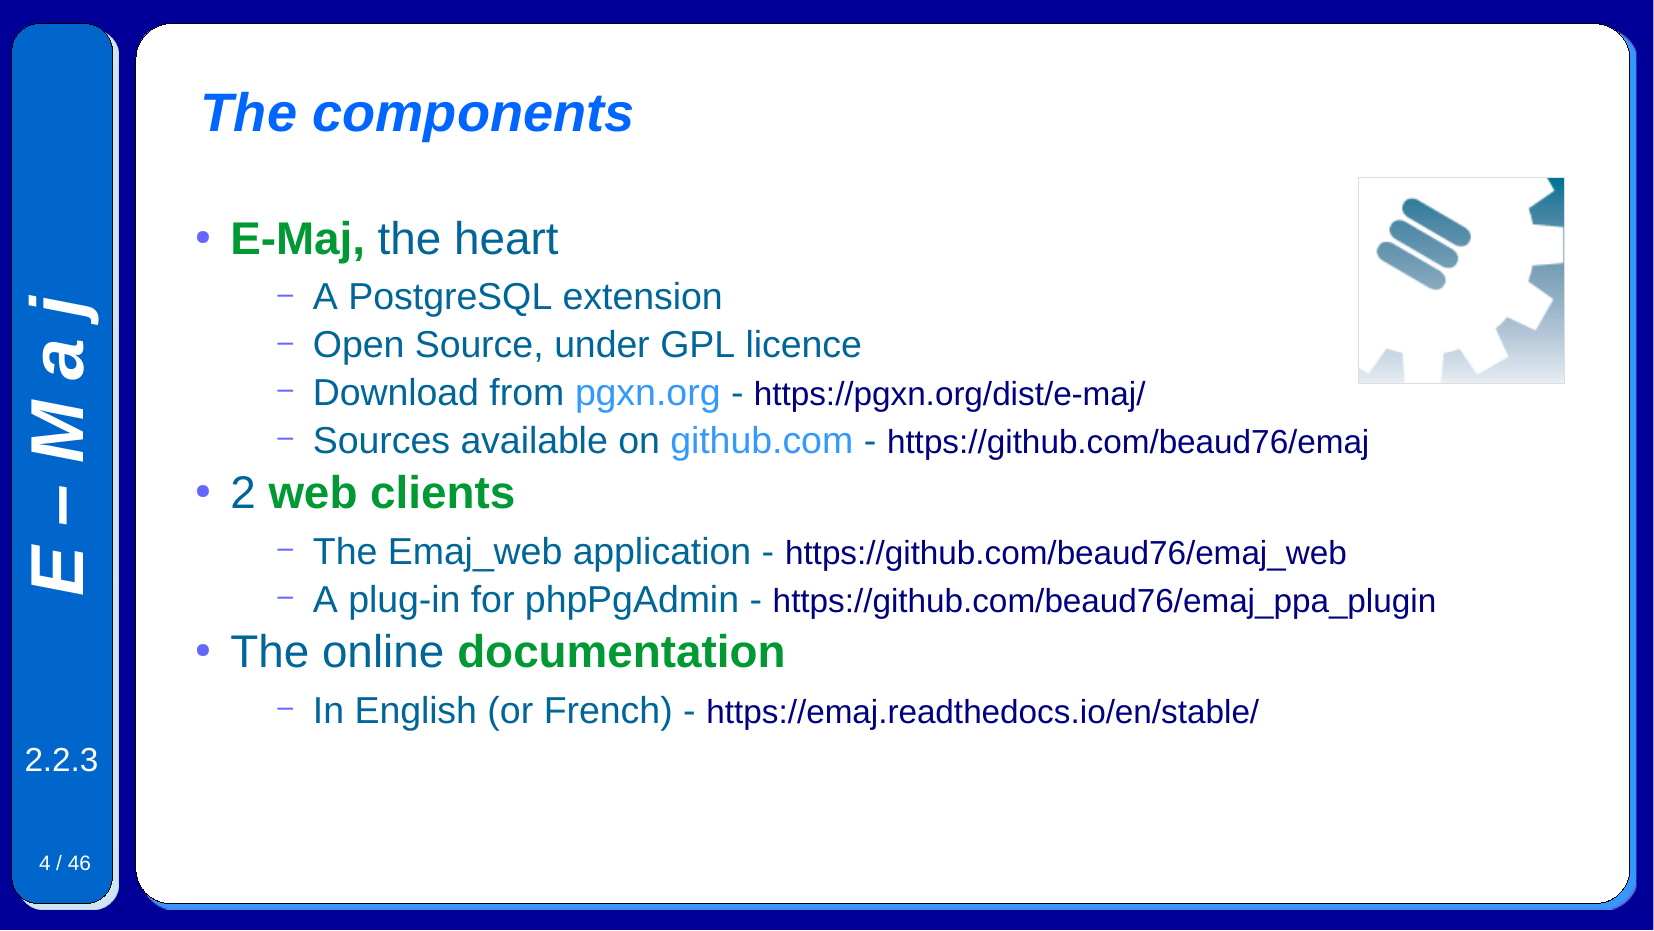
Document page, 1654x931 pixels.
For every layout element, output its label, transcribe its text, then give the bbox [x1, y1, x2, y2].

title The components [200, 34, 1575, 191]
list E-Maj, the heart A PostgreSQL extension Open Source, under GPL licence Download from pgxn.org - https://pgxn.org/dist/e-maj/ Sources available on github.com - https://github.com/beaud76/emaj 2 web clients The Emaj_web application - https://github.com/beaud76/emaj_web A plug-in for phpPgAdmin - https://github.com/beaud76/emaj_ppa_plugin The online documentation In English (or French) - https://emaj.readthedocs.io/en/stable/ [177, 212, 1587, 804]
picture [1358, 177, 1565, 384]
